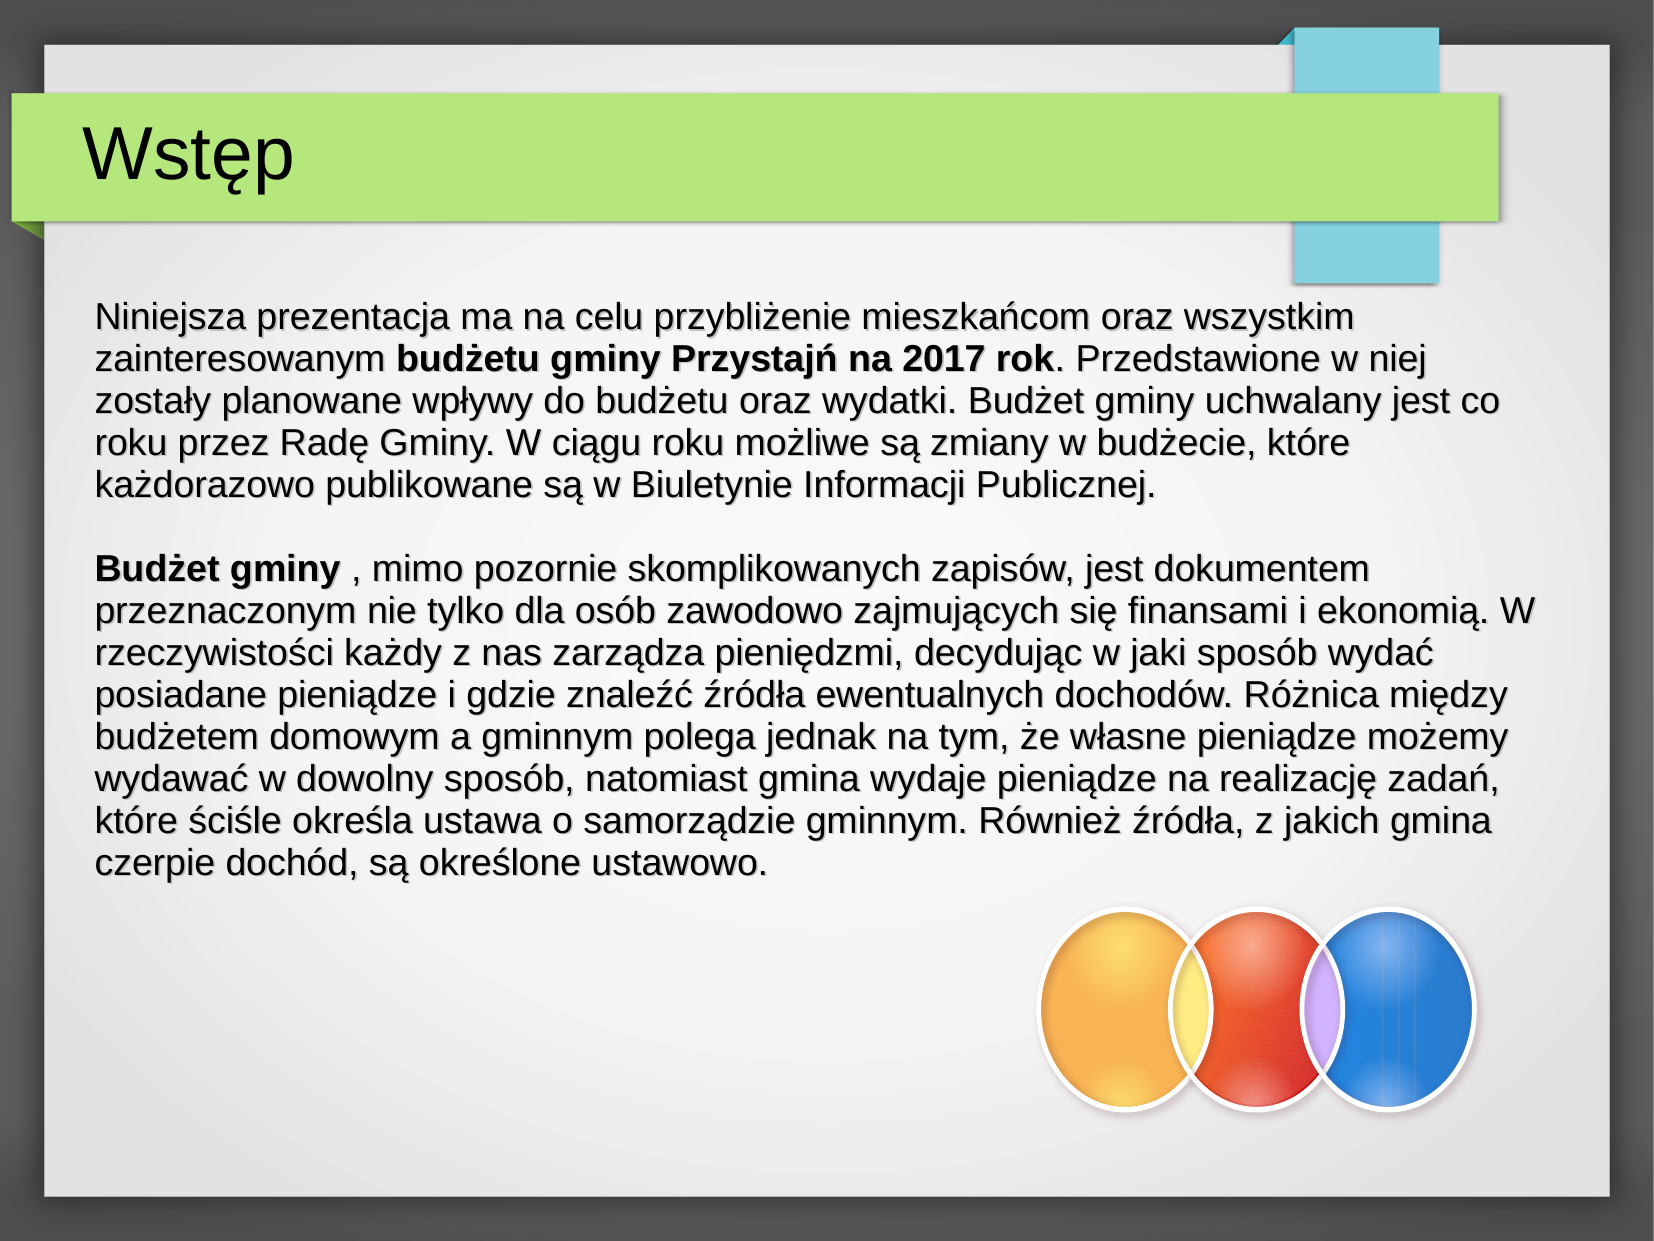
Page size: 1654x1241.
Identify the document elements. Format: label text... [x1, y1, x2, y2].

picture [0, 0, 1654, 1241]
list Niniejsza prezentacja ma na celu przybliżenie mieszkańcom oraz wszystkim zainteresowanym budżetu gminy Przystajń na 2017 rok. Przedstawione w niej zostały planowane wpływy do budżetu oraz wydatki. Budżet gminy uchwalany jest co roku przez Radę Gminy. W ciągu roku możliwe są zmiany w budżecie, które każdorazowo publikowane są w Biuletynie Informacji Publicznej. Budżet gminy , mimo pozornie skomplikowanych zapisów, jest dokumentem przeznaczonym nie tylko dla osób zawodowo zajmujących się finansami i ekonomią. W rzeczywistości każdy z nas zarządza pieniędzmi, decydując w jaki sposób wydać posiadane pieniądze i gdzie znaleźć źródła ewentualnych dochodów. Różnica między budżetem domowym a gminnym polega jednak na tym, że własne pieniądze możemy wydawać w dowolny sposób, natomiast gmina wydaje pieniądze na realizację zadań, które ściśle określa ustawa o samorządzie gminnym. Również źródła, z jakich gmina czerpie dochód, są określone ustawowo. [94, 295, 1548, 1080]
title Wstęp [82, 94, 1264, 213]
